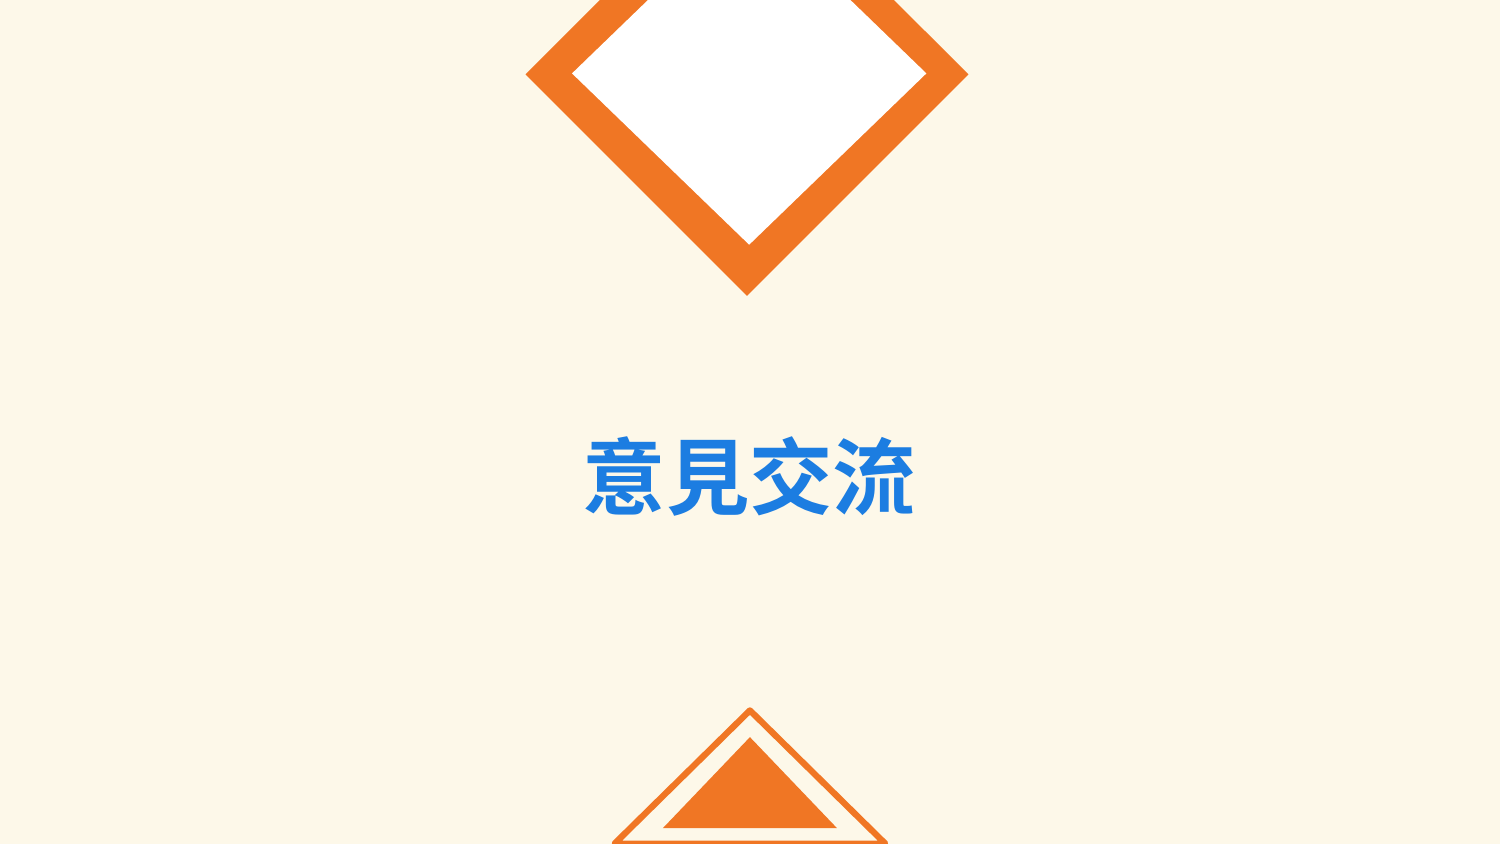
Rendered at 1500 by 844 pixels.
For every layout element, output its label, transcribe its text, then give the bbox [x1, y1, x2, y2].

text_box 意見交流 [377, 427, 1121, 523]
text_box [572, 0, 927, 245]
